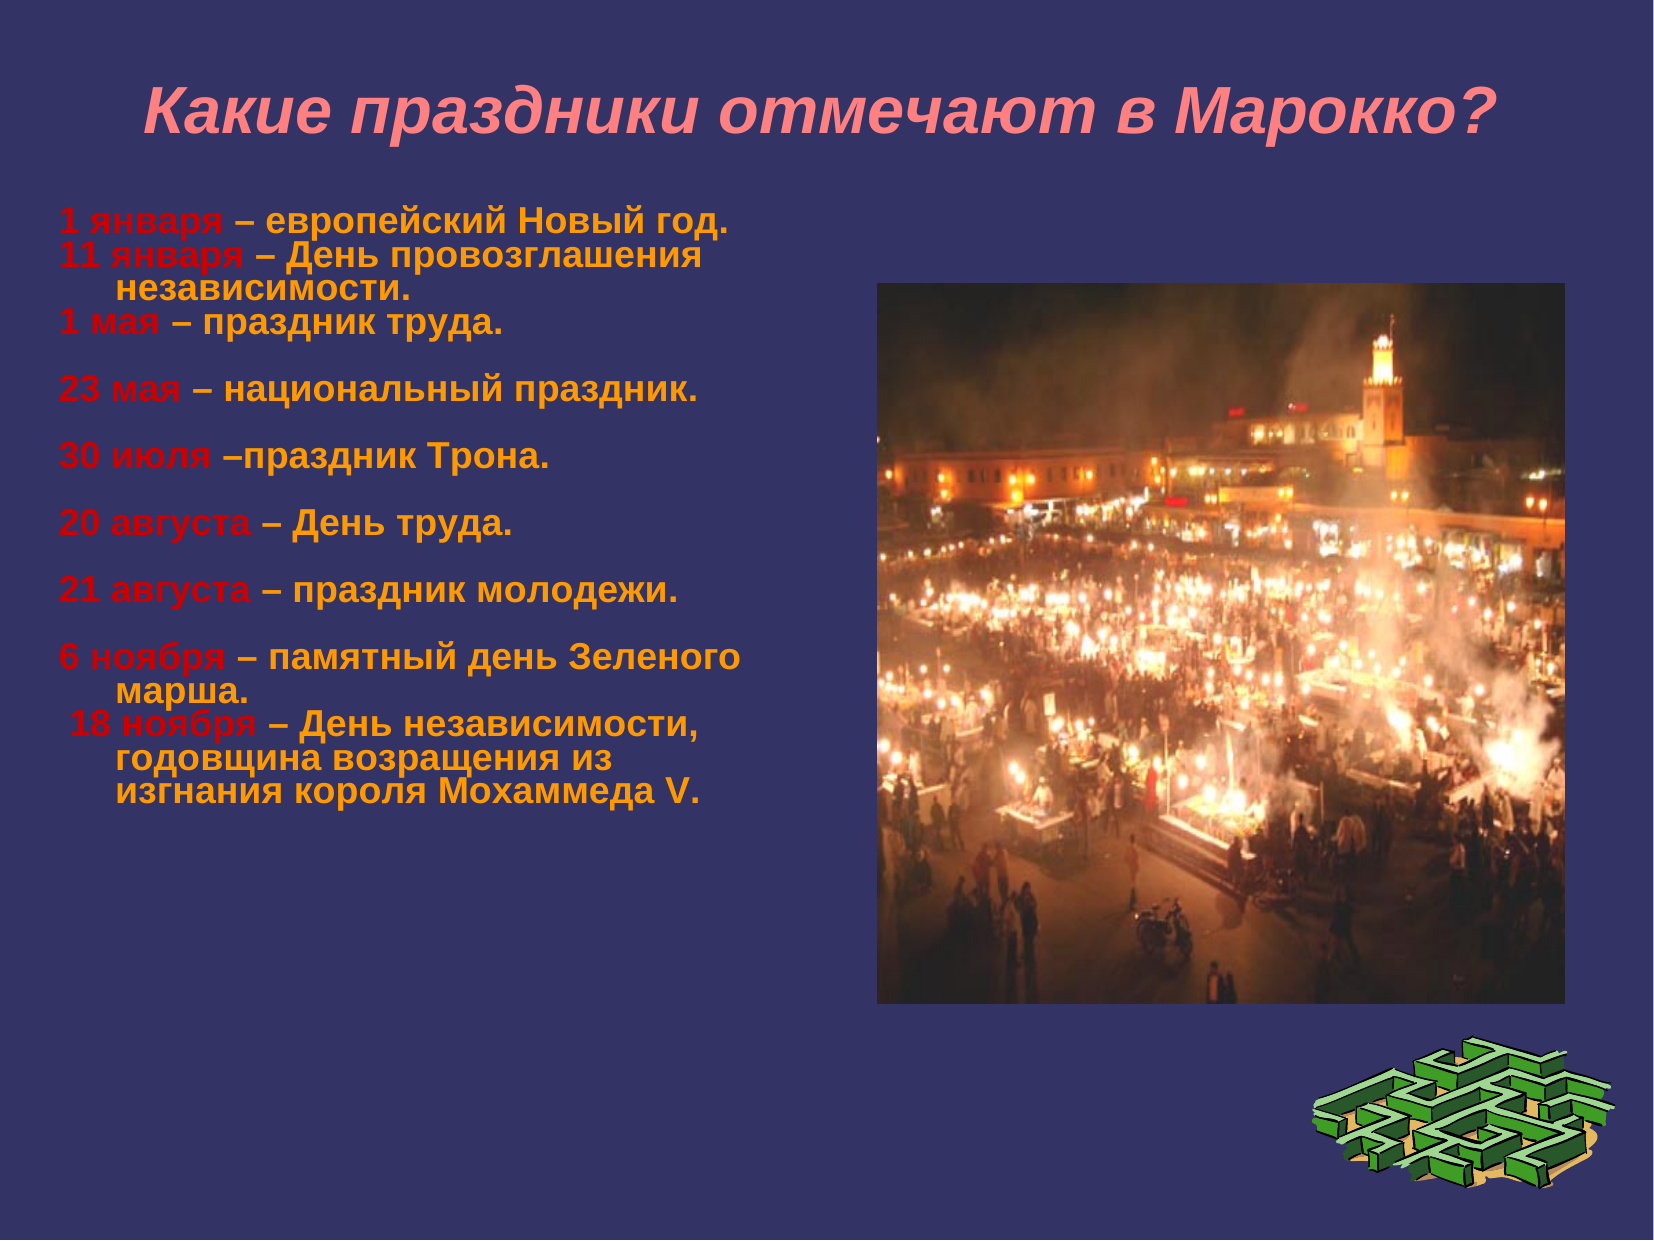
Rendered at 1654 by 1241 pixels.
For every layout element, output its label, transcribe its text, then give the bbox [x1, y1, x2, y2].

picture [877, 283, 1565, 1004]
title Какие праздники отмечают в Марокко? [76, 14, 1565, 207]
list 1 января – европейский Новый год. 11 января – День провозглашения независимости. 1 мая – праздник труда. 23 мая – национальный праздник. 30 июля –праздник Трона. 20 августа – День труда. 21 августа – праздник молодежи. 6 ноября – памятный день Зеленого марша. 18 ноября – День независимости, годовщина возращения из изгнания короля Мохаммеда V. [59, 206, 786, 1222]
